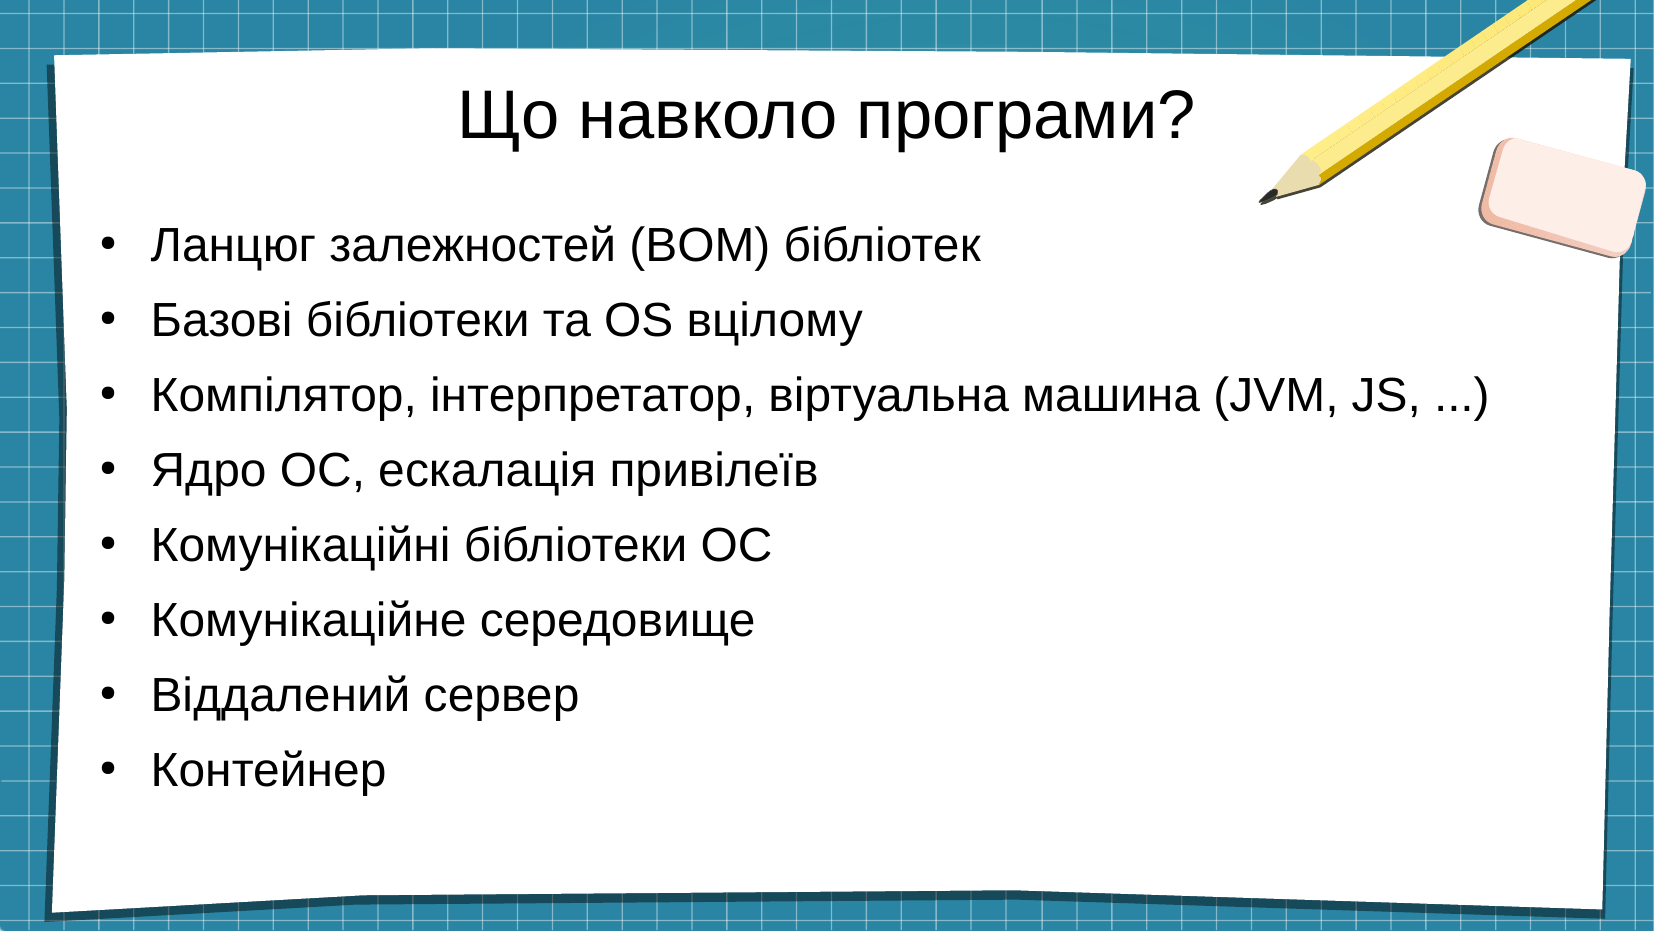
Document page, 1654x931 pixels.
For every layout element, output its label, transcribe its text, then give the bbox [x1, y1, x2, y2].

list Ланцюг залежностей (BOM) бібліотек Базові бібліотеки та ОS вцілому Компілятор, інтерпретатор, віртуальна машина (JVM, JS, ...) Ядро ОС, ескалація привілеїв Комунікаційні бібліотеки ОС Комунікаційне середовище Віддалений сервер Контейнер [82, 217, 1571, 798]
title Що навколо програми? [82, 37, 1571, 193]
